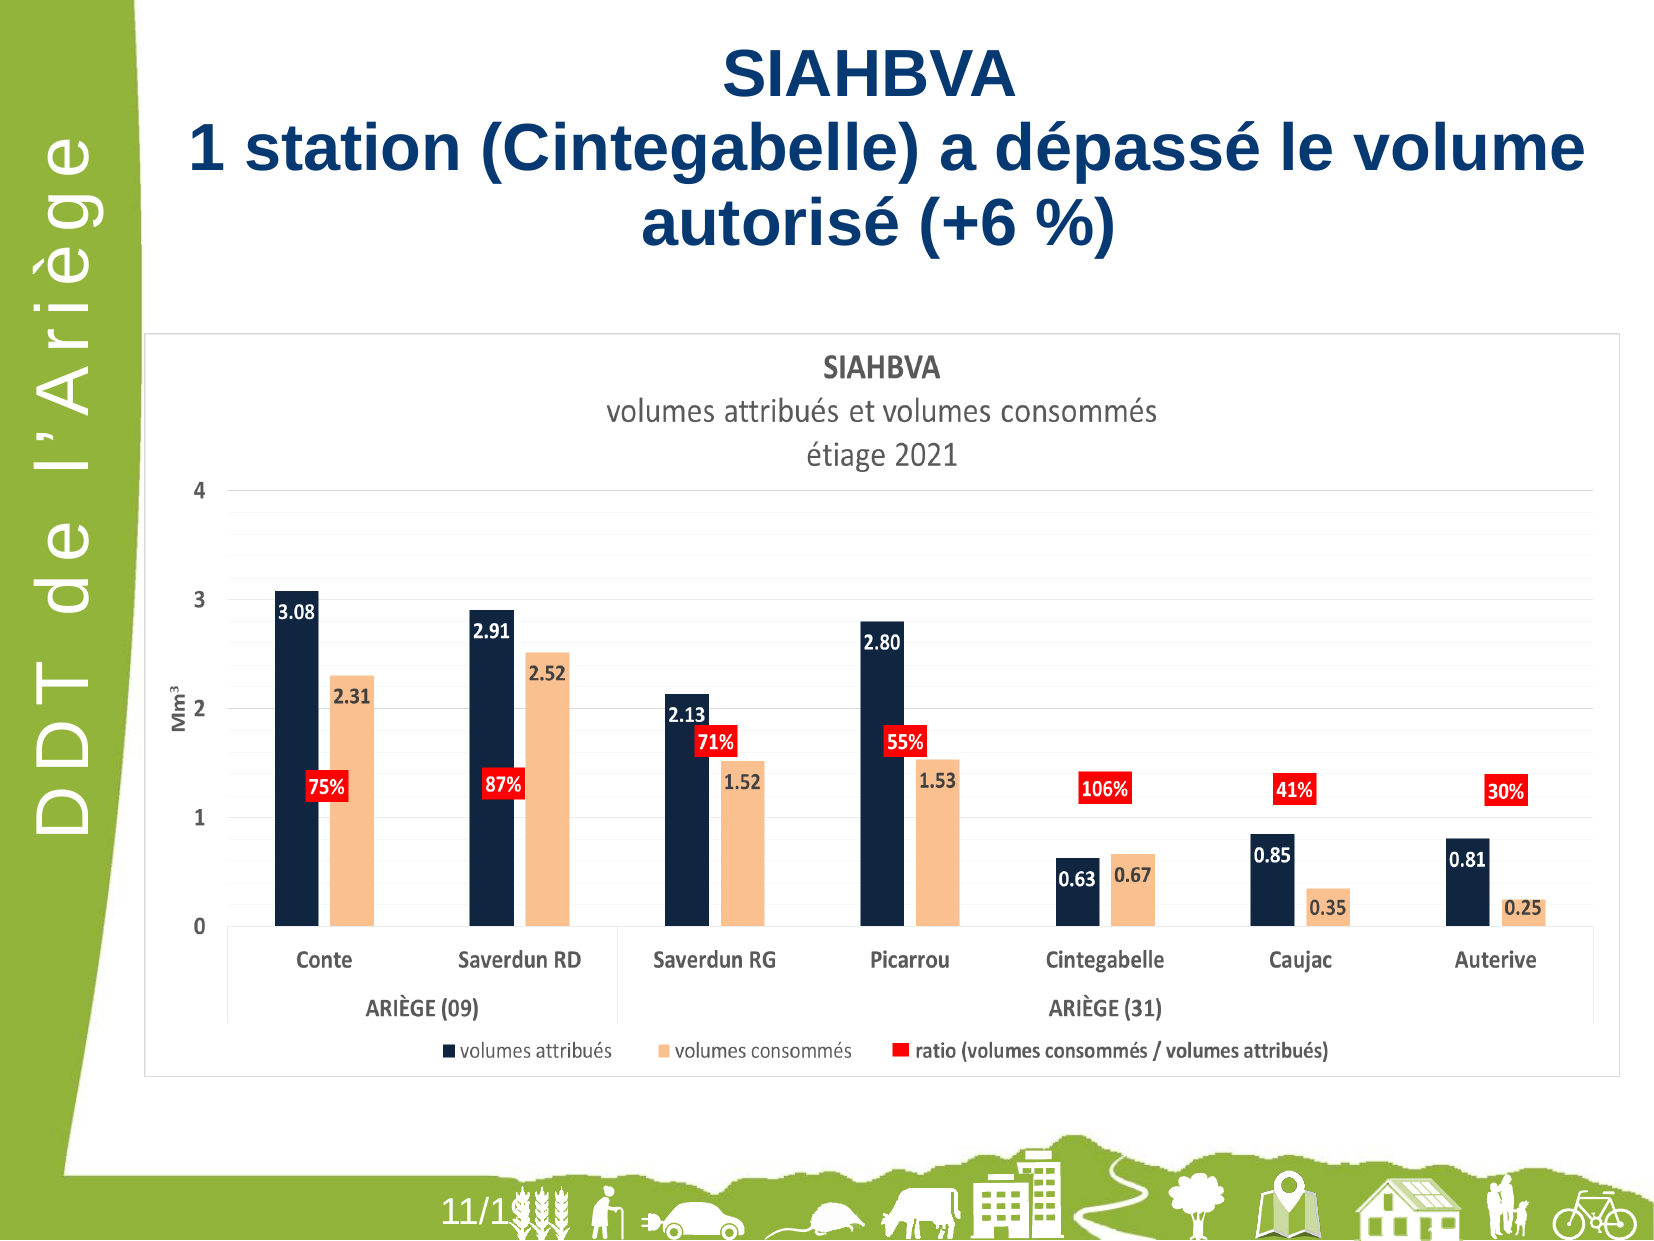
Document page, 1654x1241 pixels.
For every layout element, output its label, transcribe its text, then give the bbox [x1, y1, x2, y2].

picture [1608, 1214, 1617, 1223]
picture [0, 0, 1654, 1241]
picture [726, 1229, 733, 1237]
picture [1575, 1207, 1612, 1240]
picture [1556, 1212, 1582, 1237]
picture [1579, 1200, 1607, 1217]
picture [1608, 1212, 1633, 1237]
title SIAHBVA 1 station (Cintegabelle) a dépassé le volume autorisé (+6 %) [141, 35, 1617, 260]
picture [678, 1233, 725, 1240]
picture [670, 1229, 678, 1236]
picture [1602, 1203, 1612, 1222]
